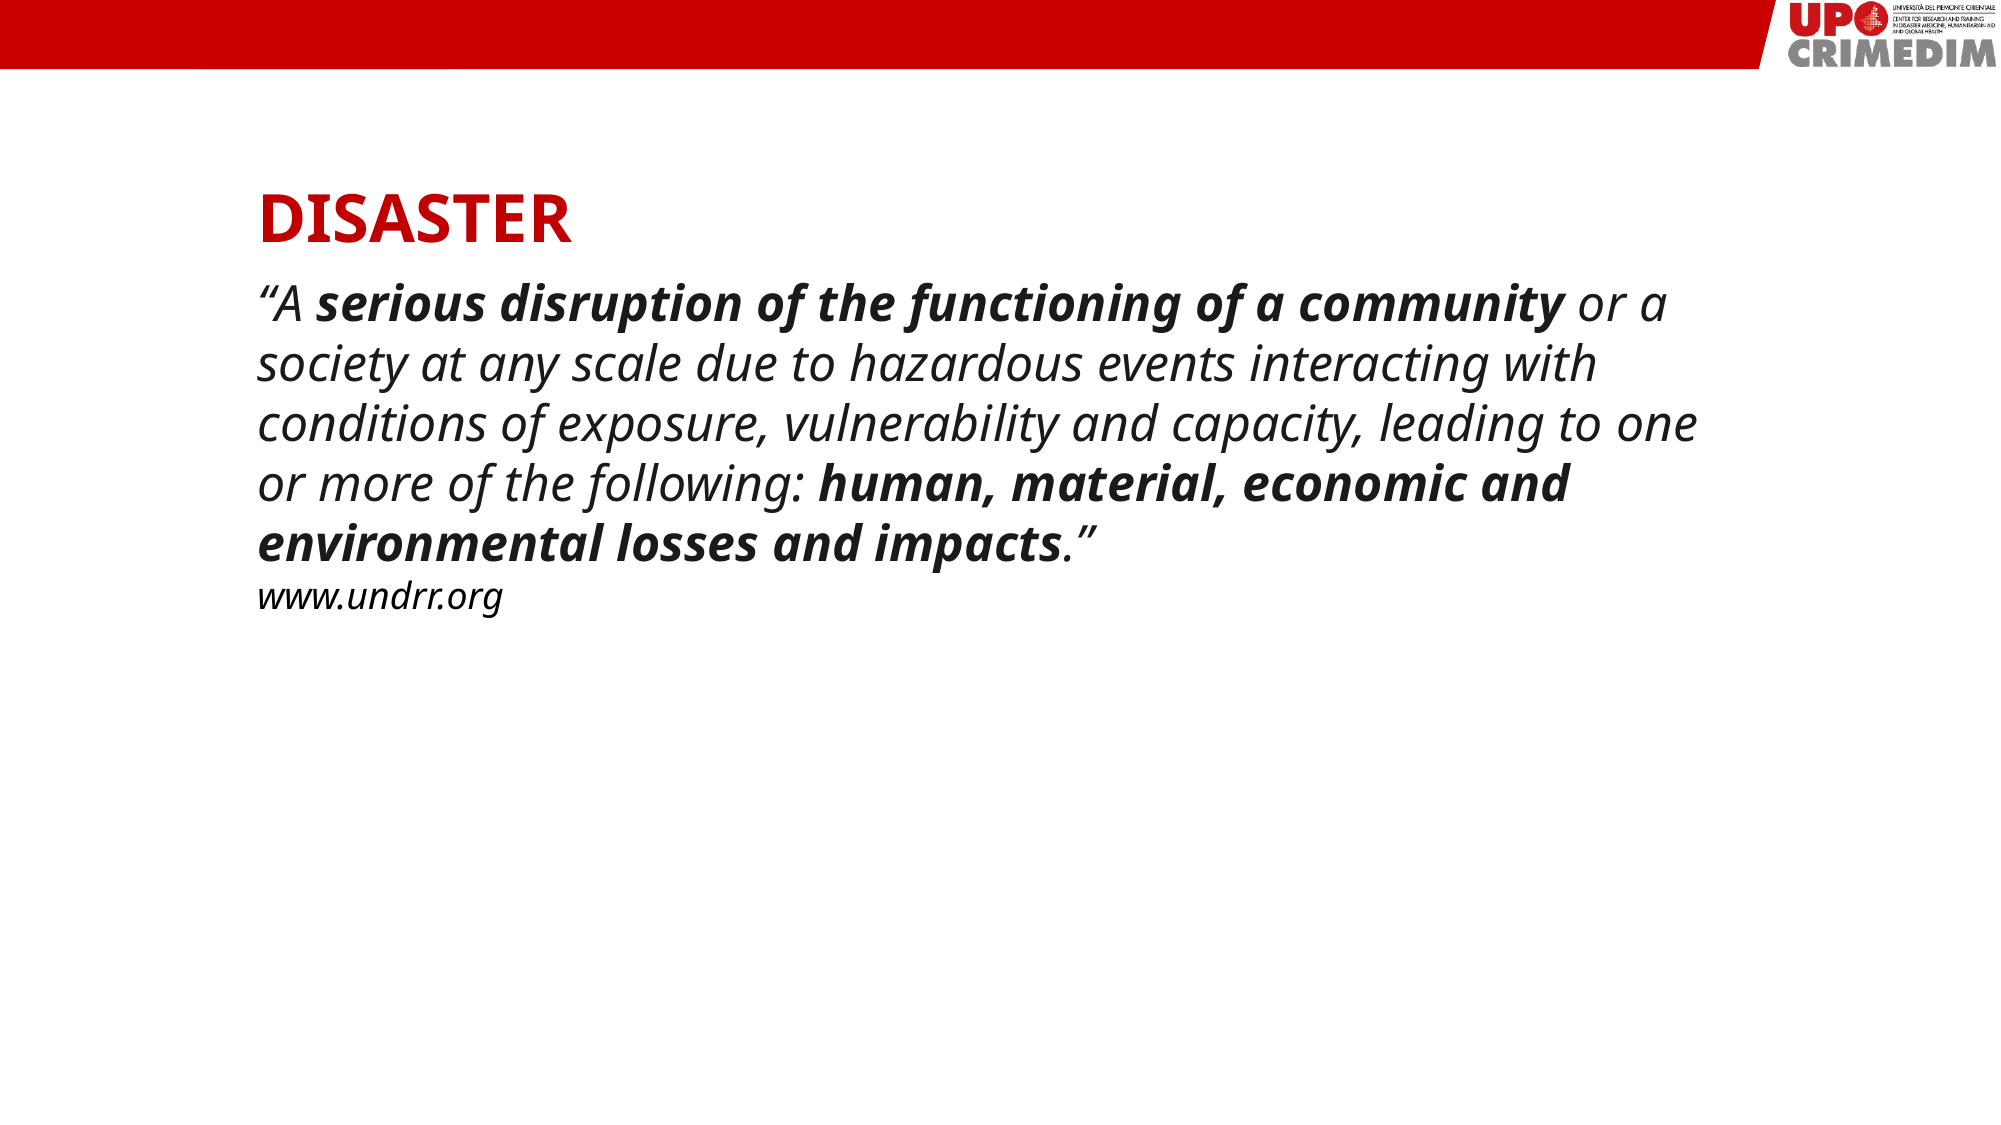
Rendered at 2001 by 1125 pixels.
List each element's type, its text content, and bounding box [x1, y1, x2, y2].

text_box Feb. 6 A magnitude 7.8 earthquake occurred in southern Turkey near the northern border of Syria, followed approximately nine hours later by a magnitude 7.5 earthquake located 95 km to the southwest. Deadliest earthquake in the region > 55,000 death > 100,000 injured [1032, 204, 1983, 919]
picture [1788, 1, 1996, 67]
text_box DISASTER [242, 168, 1243, 264]
text_box “A serious disruption of the functioning of a community or a society at any scale due to hazardous events interacting with conditions of exposure, vulnerability and capacity, leading to one or more of the following: human, material, economic and environmental losses and impacts.” www.undrr.org [242, 264, 1758, 625]
